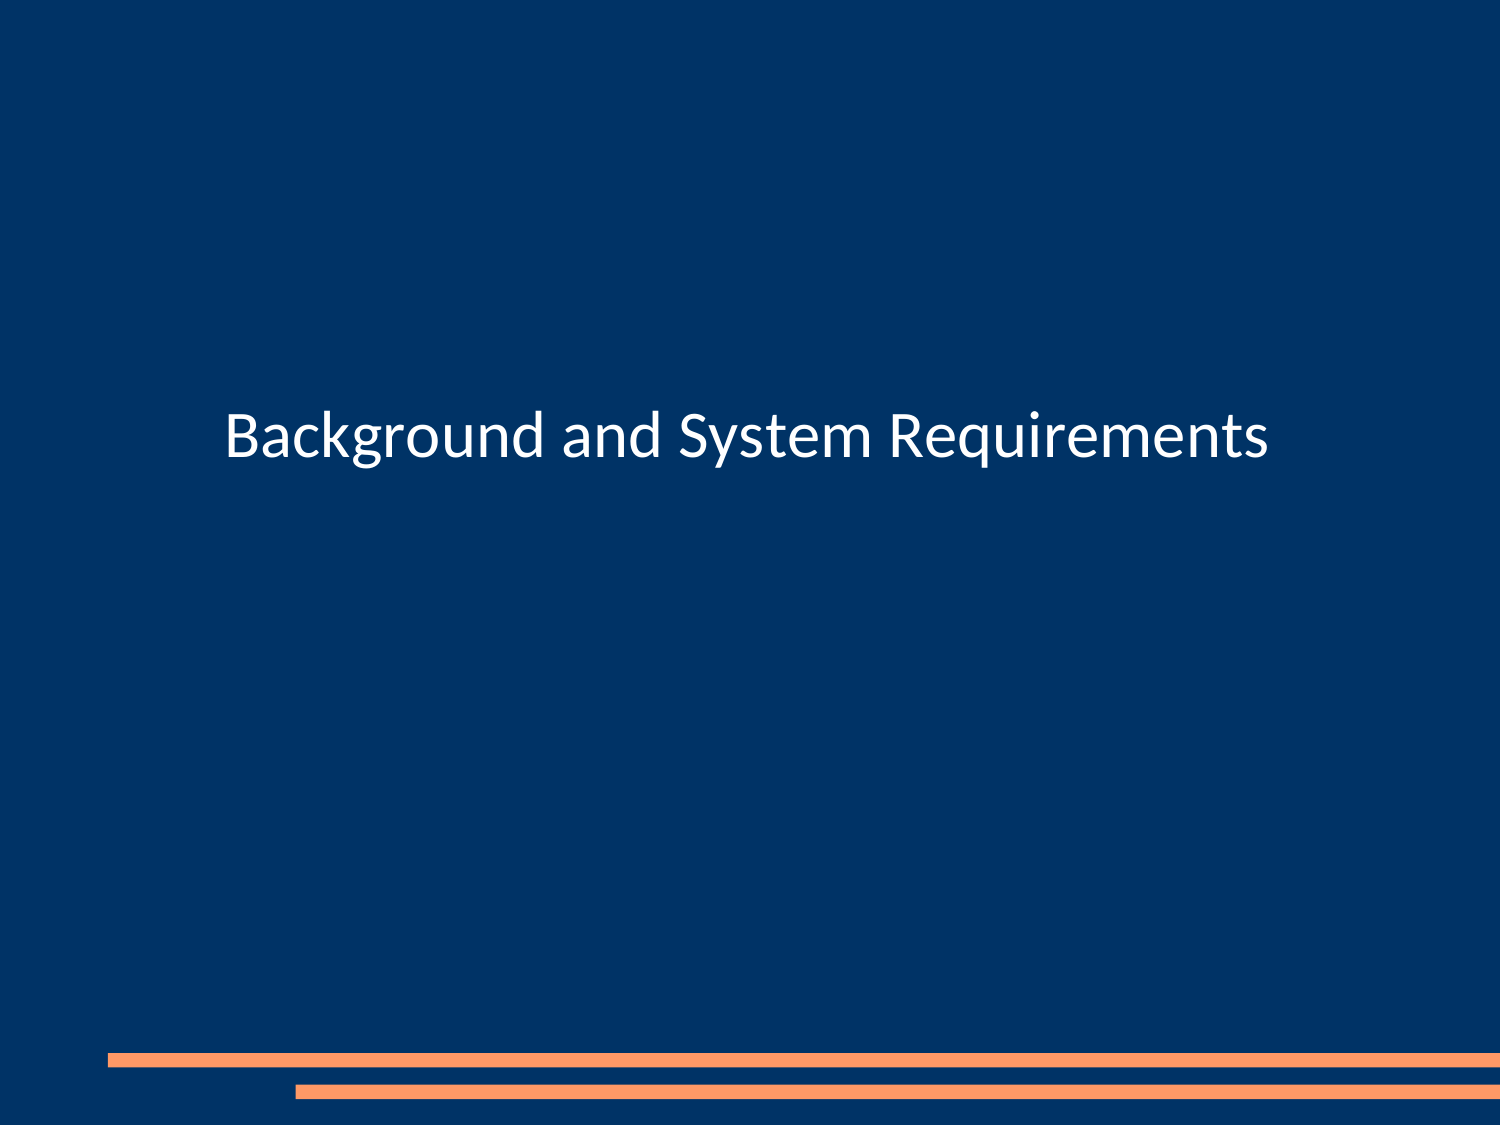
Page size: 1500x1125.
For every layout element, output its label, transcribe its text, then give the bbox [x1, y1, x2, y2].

title Background and System Requirements [106, 383, 1388, 572]
